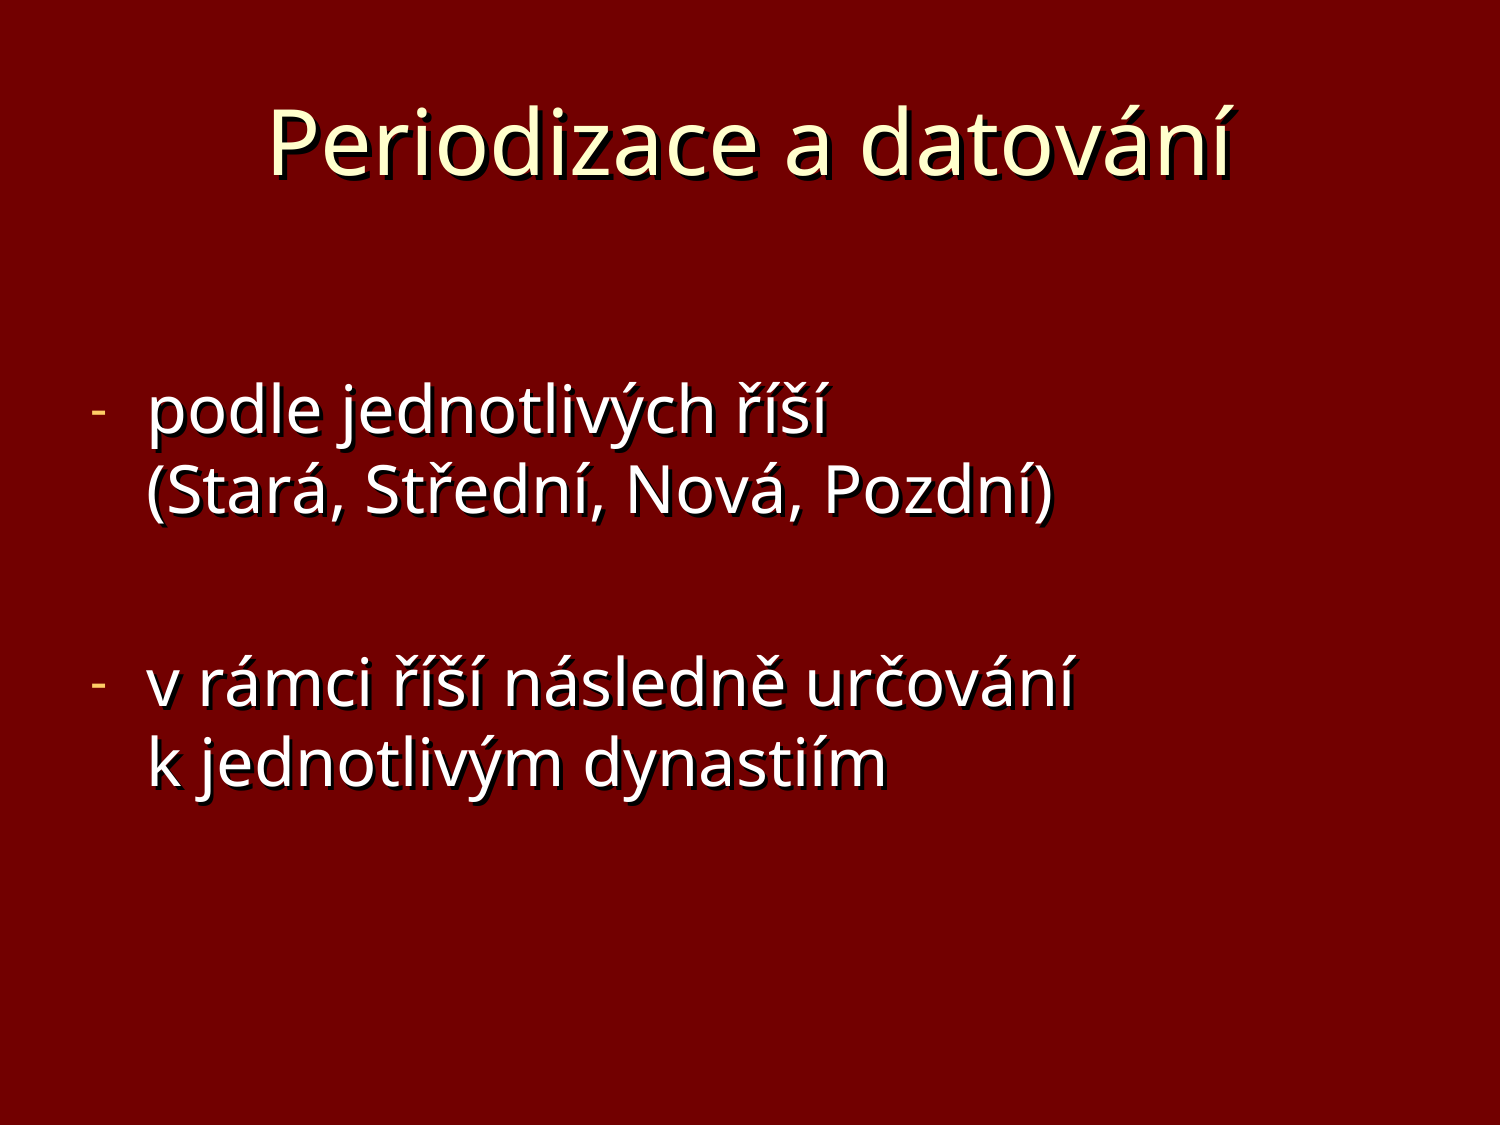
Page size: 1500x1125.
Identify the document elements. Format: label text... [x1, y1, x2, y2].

title Periodizace a datování [75, 45, 1426, 233]
list podle jednotlivých říší (Stará, Střední, Nová, Pozdní) v rámci říší následně určování k jednotlivým dynastiím [75, 262, 1426, 1001]
